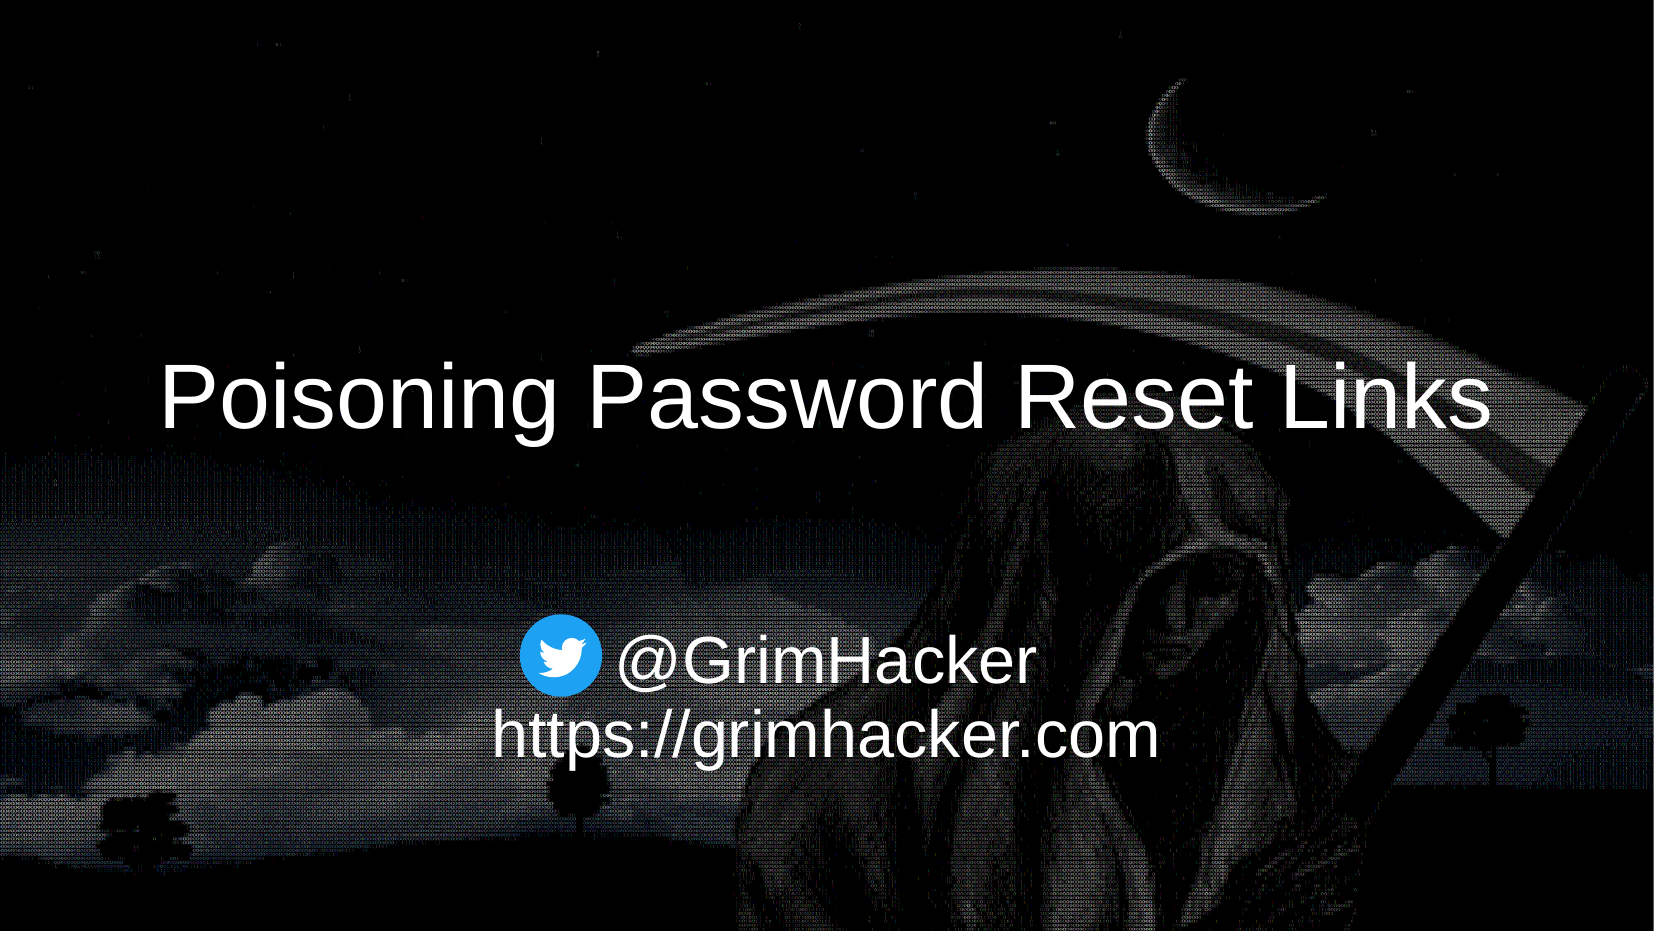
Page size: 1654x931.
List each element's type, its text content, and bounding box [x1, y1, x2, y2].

title Poisoning Password Reset Links [82, 318, 1571, 475]
subtitle @GrimHacker https://grimhacker.com [82, 622, 1571, 773]
picture [0, 0, 1654, 931]
